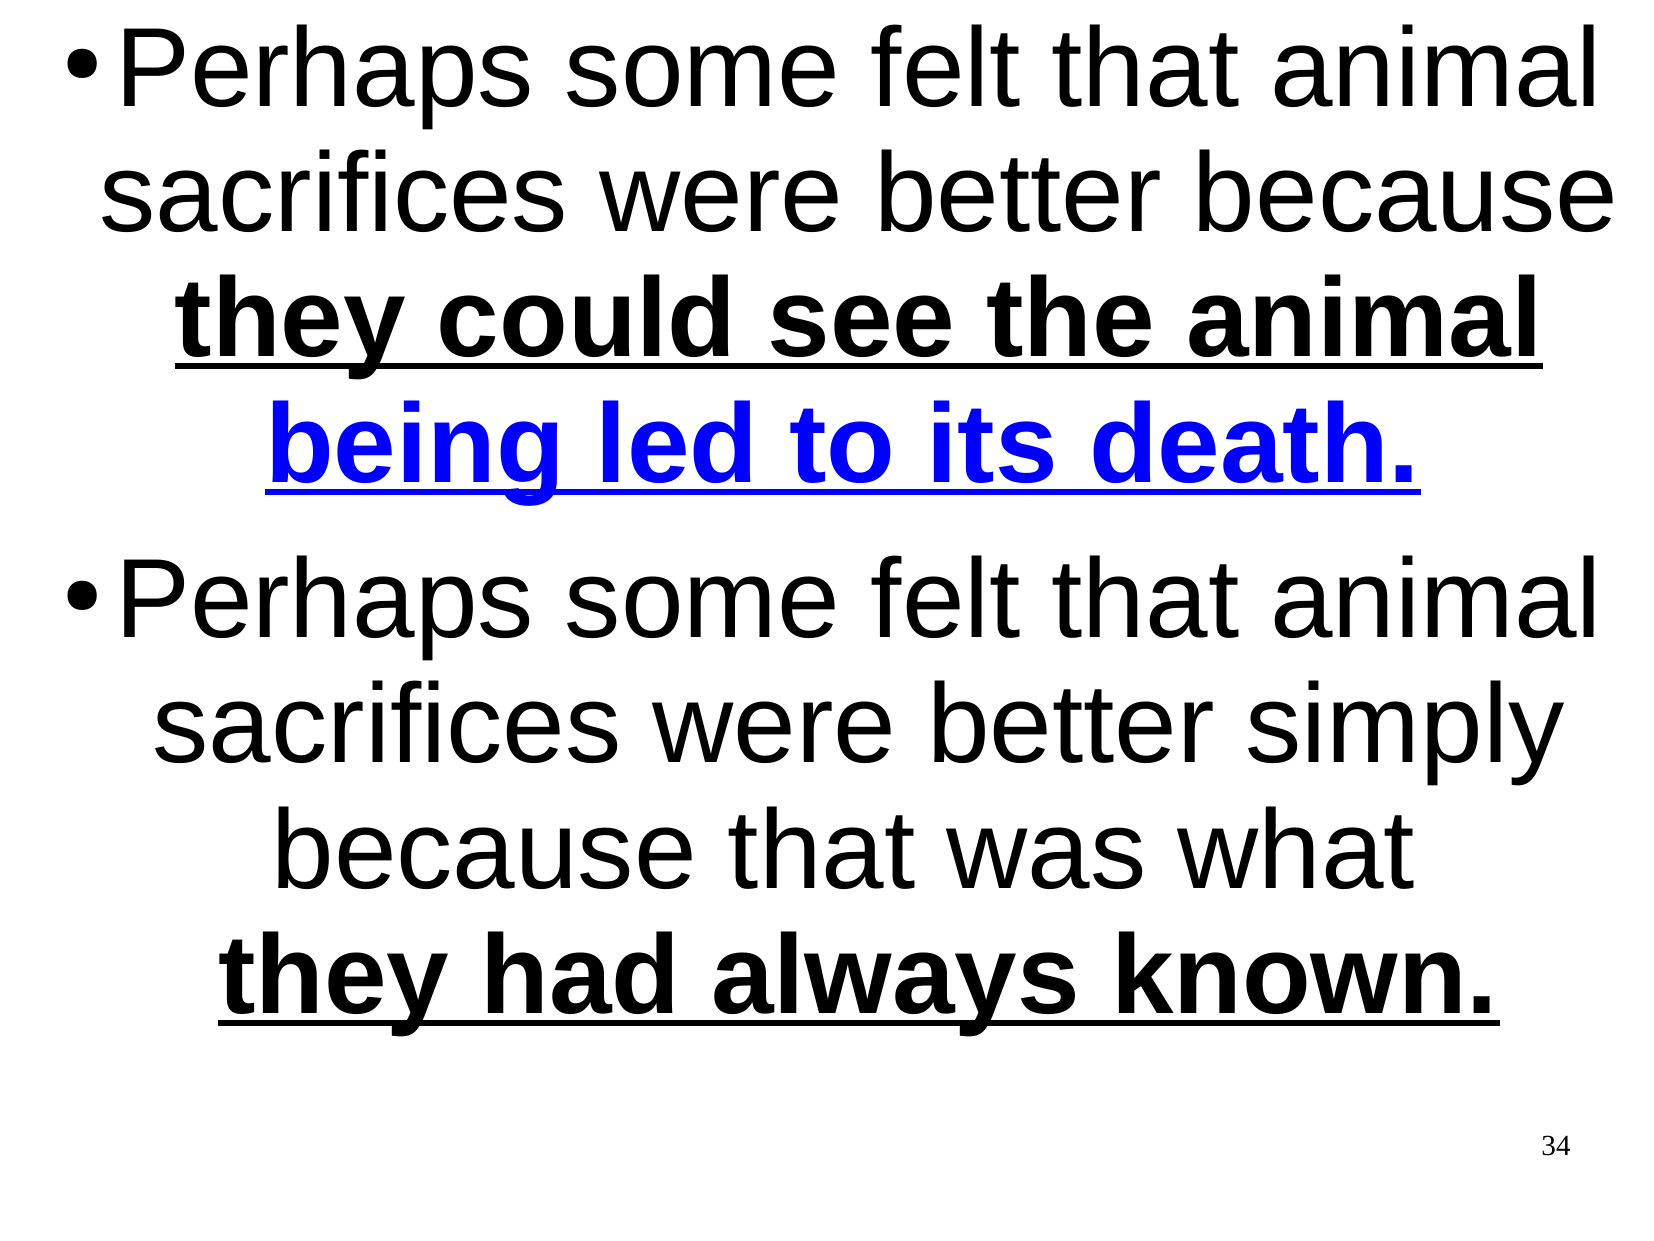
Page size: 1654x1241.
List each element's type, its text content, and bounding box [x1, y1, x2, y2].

list Perhaps some felt that animal sacrifices were better because they could see the animal being led to its death. Perhaps some felt that animal sacrifices were better simply because that was what they had always known. [0, 4, 1649, 1241]
